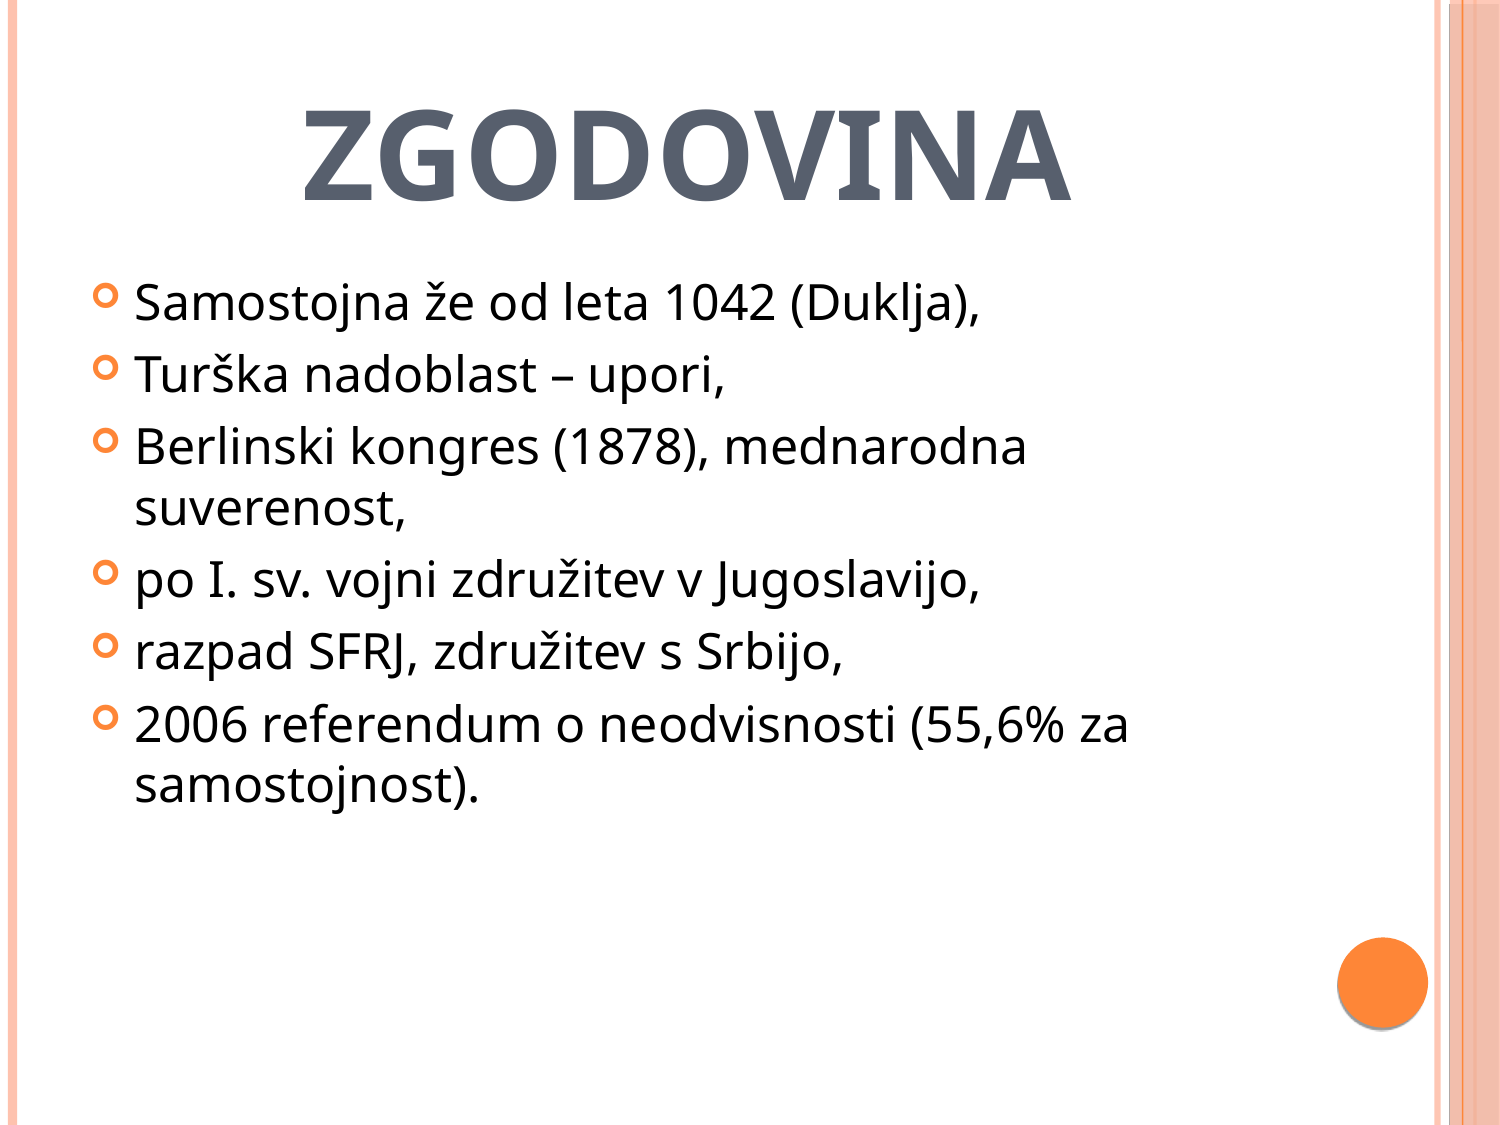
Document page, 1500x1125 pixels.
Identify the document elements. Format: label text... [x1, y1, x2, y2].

title Zgodovina [75, 45, 1300, 233]
list Samostojna že od leta 1042 (Duklja), Turška nadoblast – upori, Berlinski kongres (1878), mednarodna suverenost, po I. sv. vojni združitev v Jugoslavijo, razpad SFRJ, združitev s Srbijo, 2006 referendum o neodvisnosti (55,6% za samostojnost). [75, 262, 1300, 1062]
